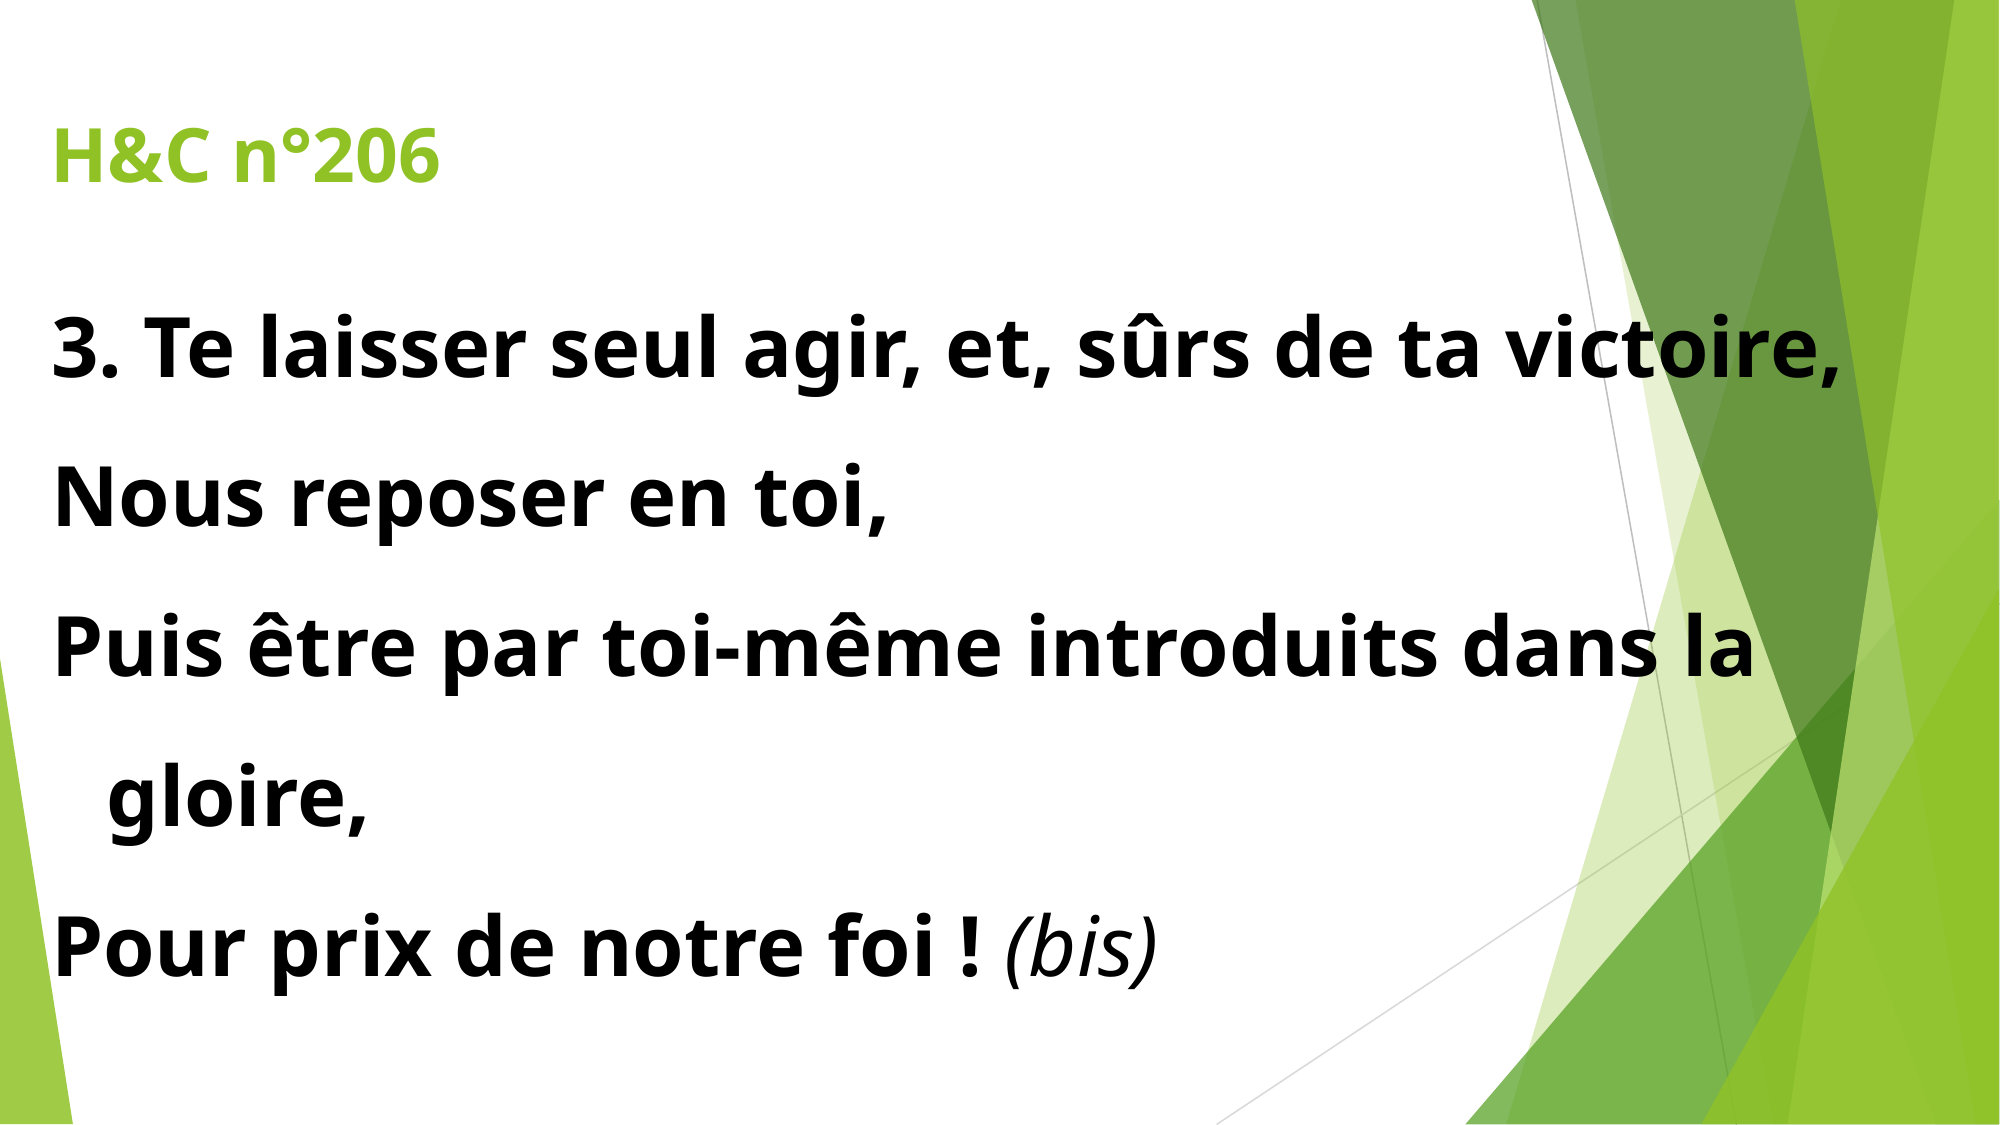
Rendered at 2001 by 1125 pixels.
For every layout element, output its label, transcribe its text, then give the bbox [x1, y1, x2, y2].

text_box H&C n°206 [35, 99, 1522, 225]
text_box 3. Te laisser seul agir, et, sûrs de ta victoire, Nous reposer en toi, Puis être par toi-même introduits dans la gloire, Pour prix de notre foi ! (bis) [35, 236, 1997, 1063]
